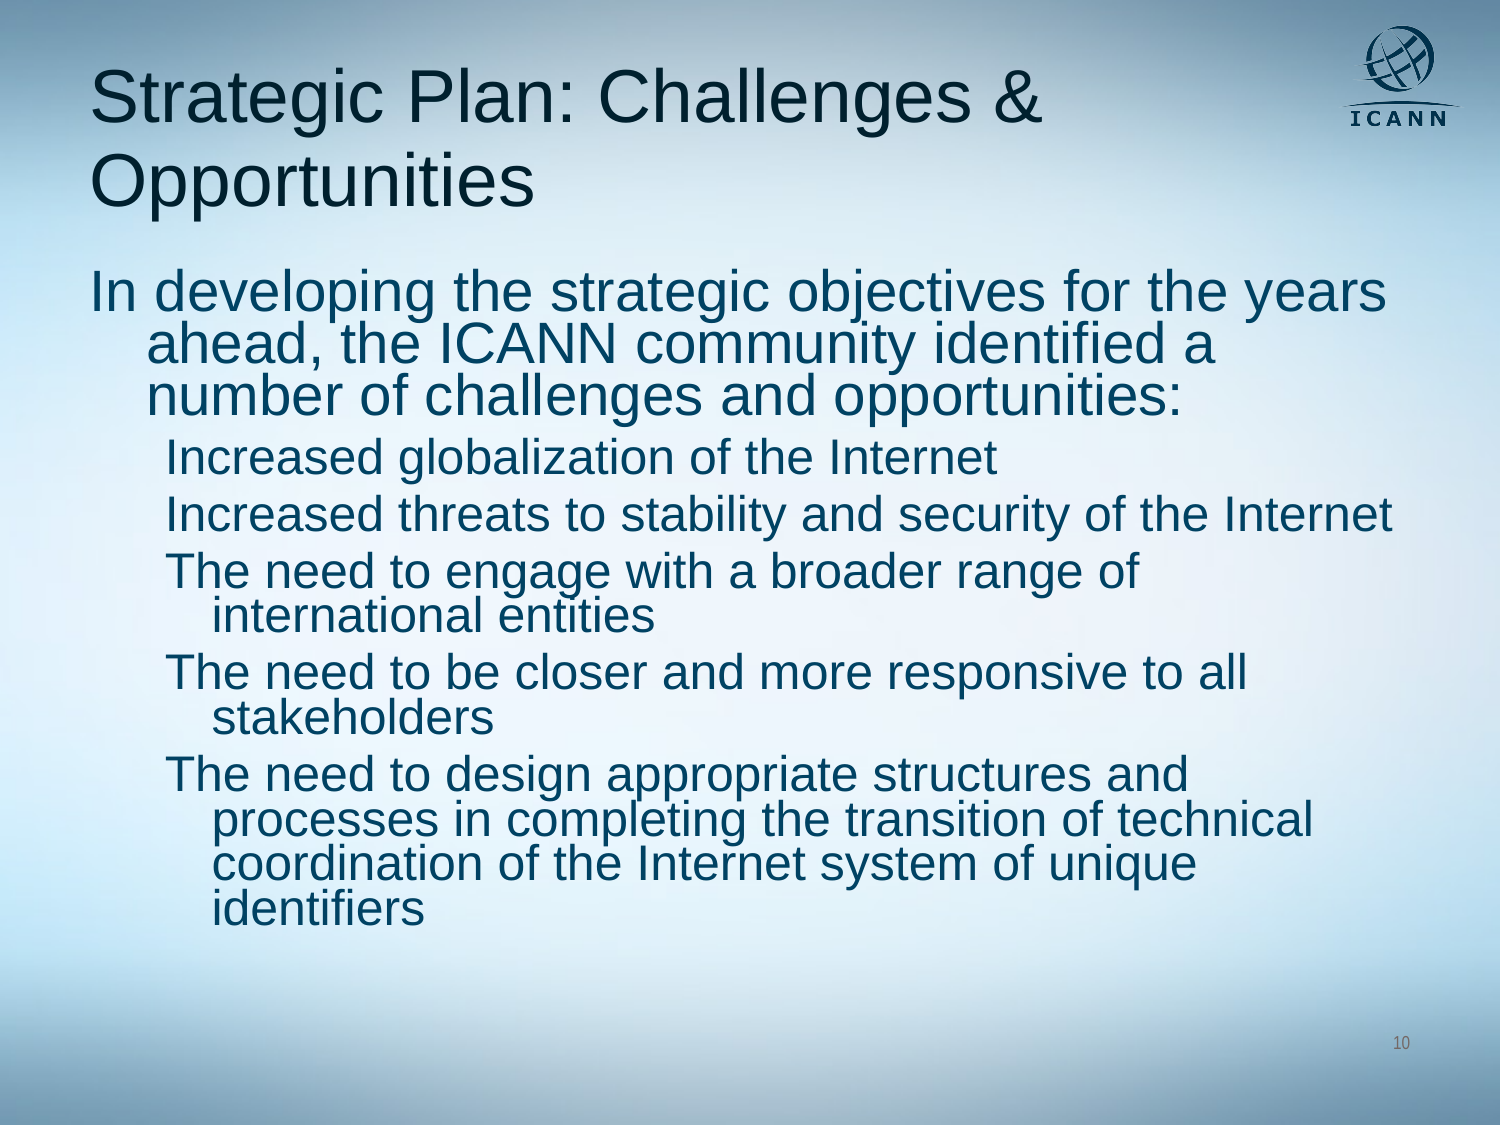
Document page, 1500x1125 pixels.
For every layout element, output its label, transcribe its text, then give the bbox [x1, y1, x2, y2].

list In developing the strategic objectives for the years ahead, the ICANN community identified a number of challenges and opportunities: Increased globalization of the Internet Increased threats to stability and security of the Internet The need to engage with a broader range of international entities The need to be closer and more responsive to all stakeholders The need to design appropriate structures and processes in completing the transition of technical coordination of the Internet system of unique identifiers [75, 262, 1426, 1038]
picture [0, 0, 1500, 1125]
title Strategic Plan: Challenges & Opportunities [75, 41, 1426, 237]
